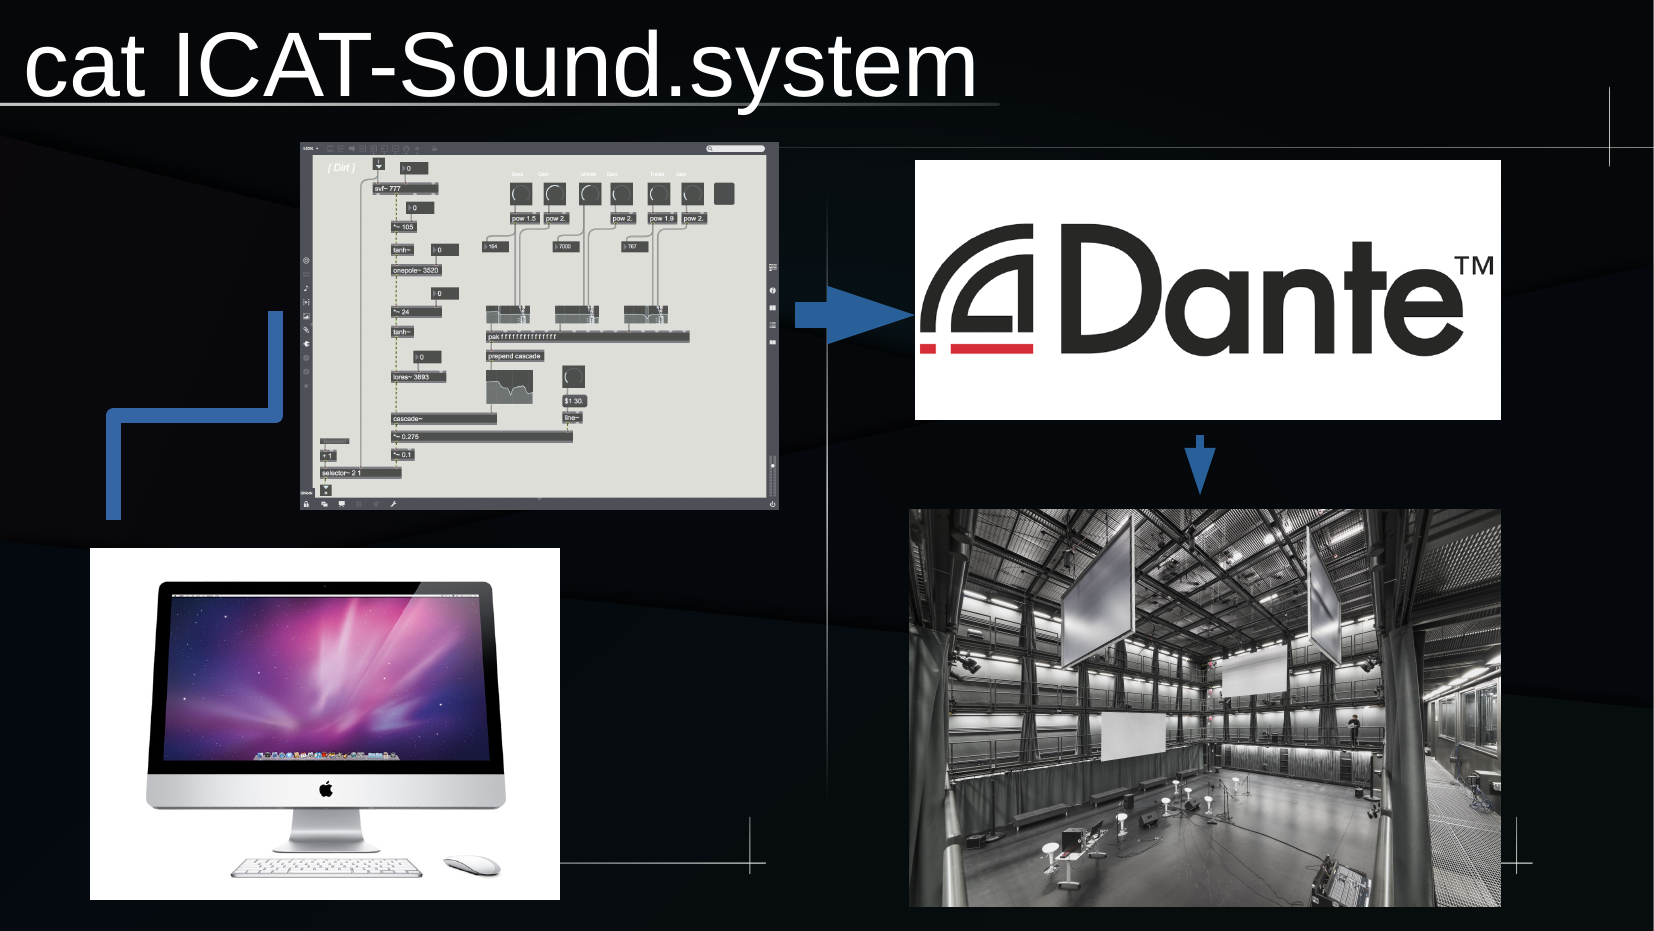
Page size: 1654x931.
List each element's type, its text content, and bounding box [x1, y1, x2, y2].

title cat ICAT-Sound.system [23, 11, 1589, 119]
picture [0, 0, 1654, 931]
